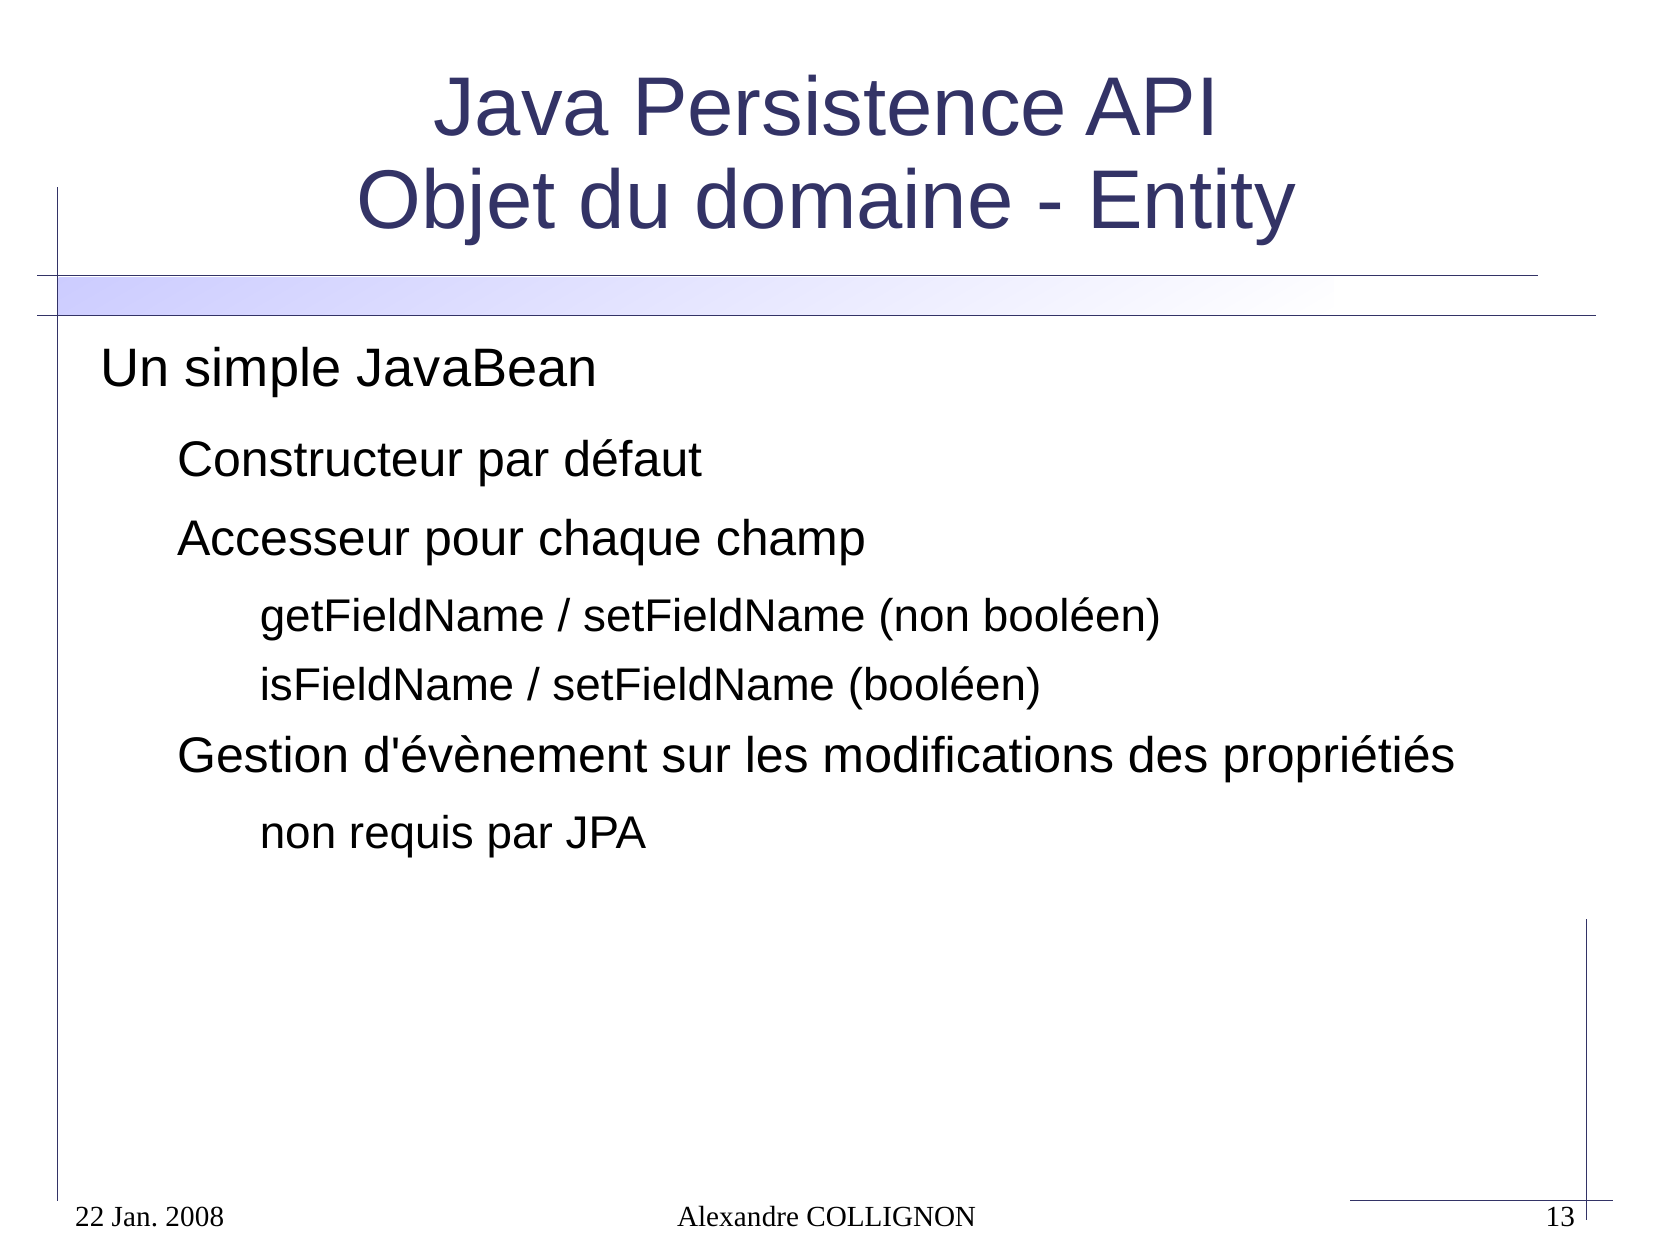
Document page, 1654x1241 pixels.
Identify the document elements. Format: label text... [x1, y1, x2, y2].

list Un simple JavaBean Constructeur par défaut Accesseur pour chaque champ getFieldName / setFieldName (non booléen) isFieldName / setFieldName (booléen) Gestion d'évènement sur les modifications des propriétiés non requis par JPA [82, 337, 1571, 1157]
title Java Persistence API Objet du domaine - Entity [82, 49, 1571, 257]
